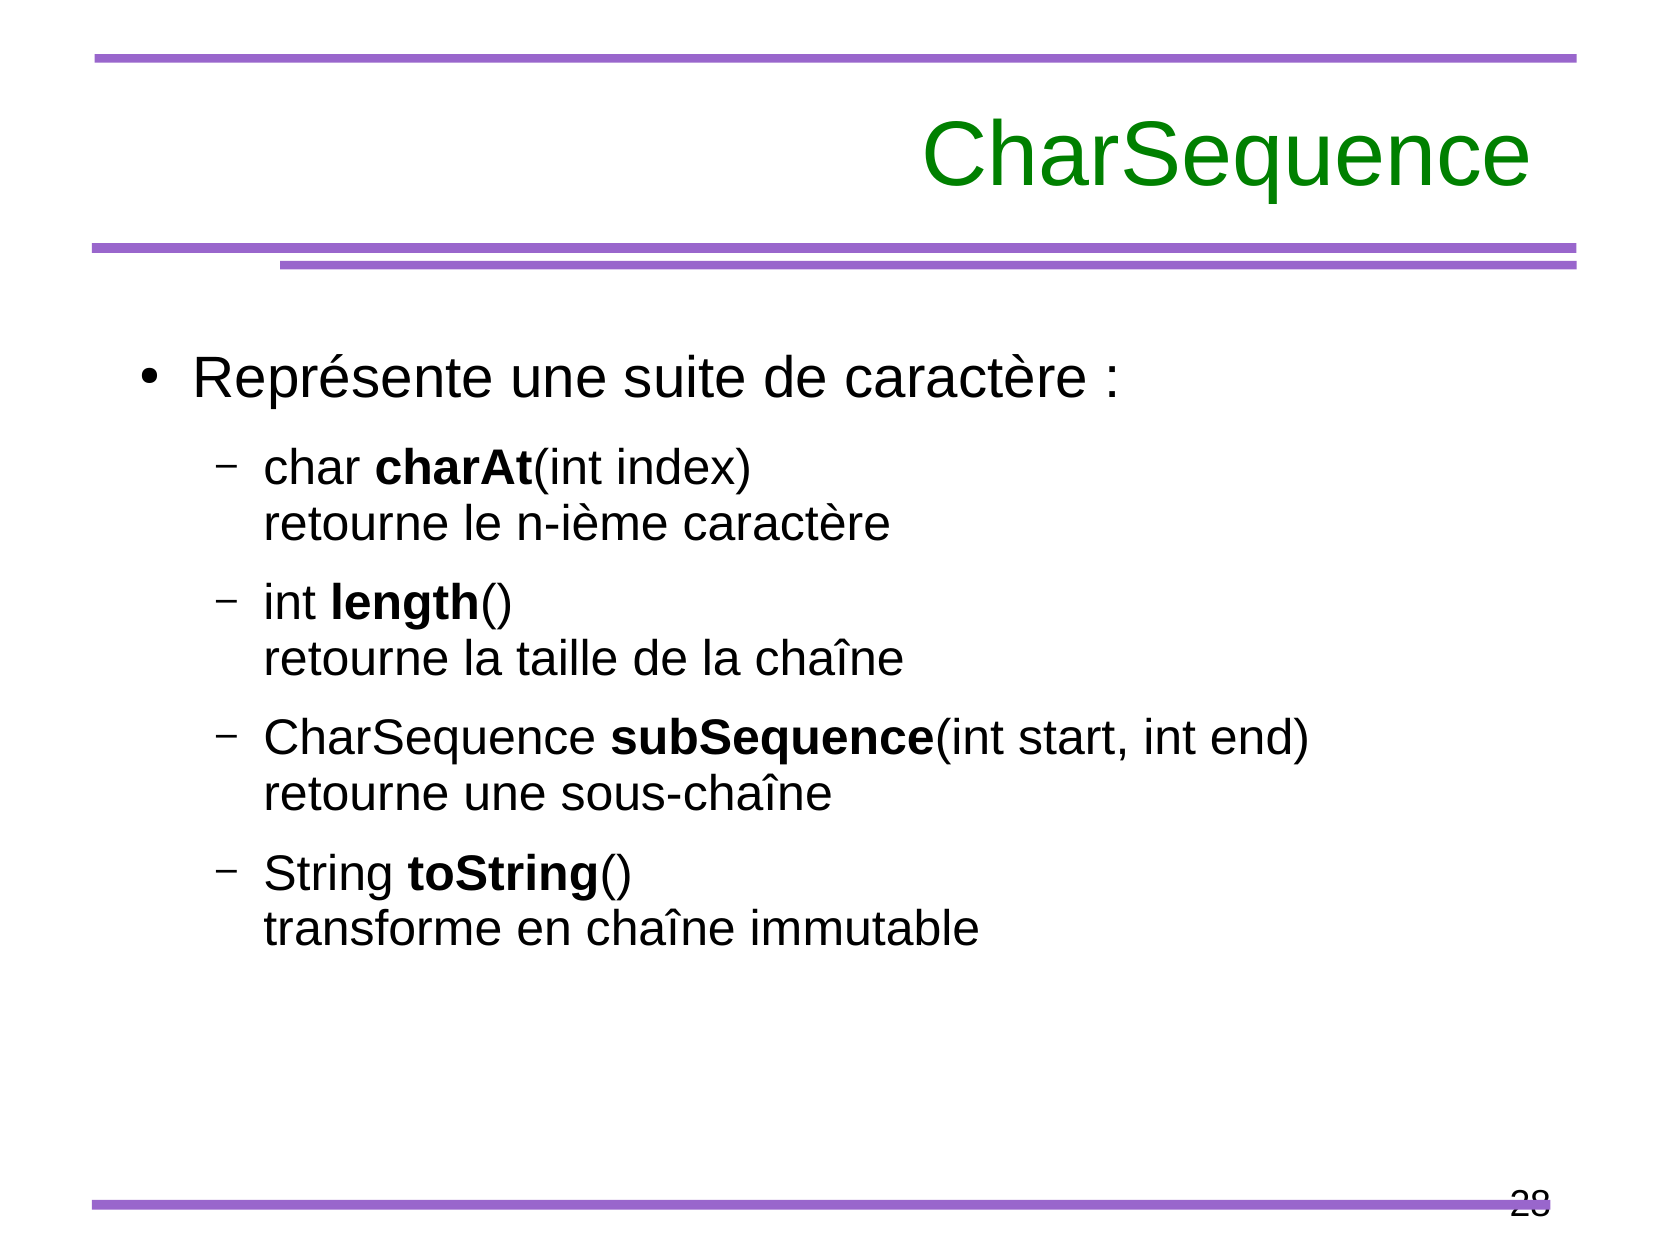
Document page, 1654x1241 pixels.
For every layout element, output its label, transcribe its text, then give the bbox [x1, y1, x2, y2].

title CharSequence [121, 49, 1534, 257]
list Représente une suite de caractère : char charAt(int index) retourne le n-ième caractère int length() retourne la taille de la chaîne CharSequence subSequence(int start, int end) retourne une sous-chaîne String toString() transforme en chaîne immutable [121, 344, 1534, 1127]
